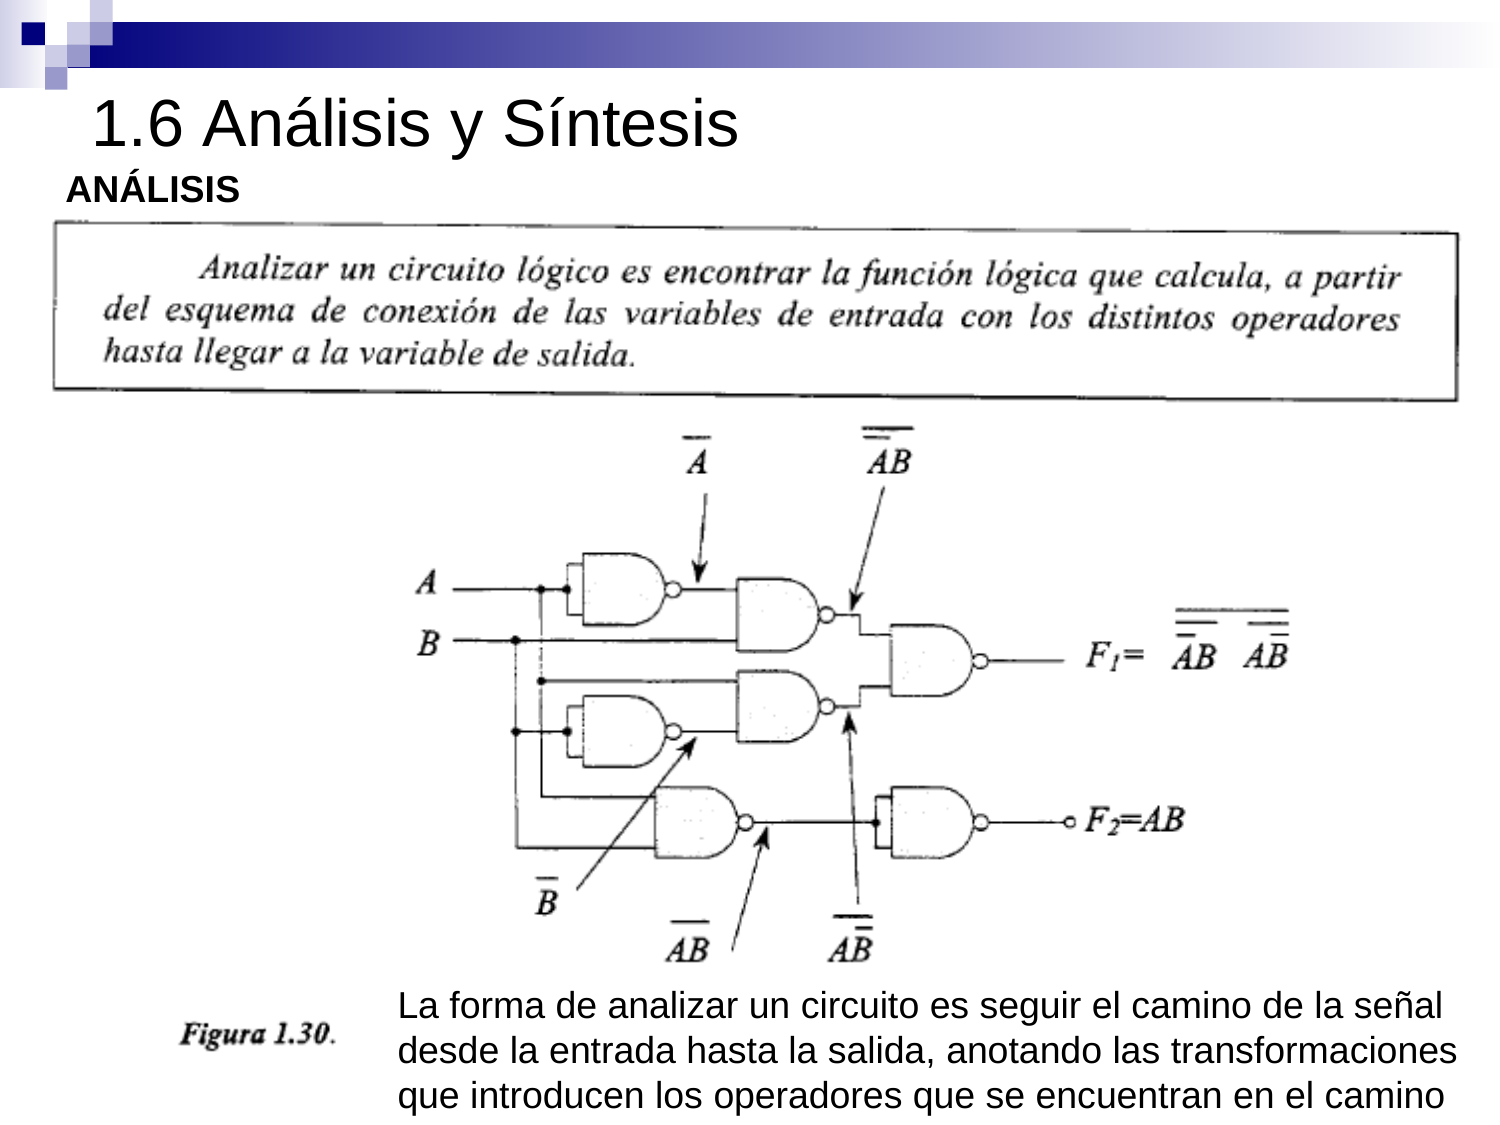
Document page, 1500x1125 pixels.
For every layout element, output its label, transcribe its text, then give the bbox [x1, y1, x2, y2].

text_box ANÁLISIS [50, 157, 644, 219]
picture [45, 210, 1495, 1085]
title 1.6 Análisis y Síntesis [76, 78, 1427, 161]
text_box La forma de analizar un circuito es seguir el camino de la señal desde la entrada hasta la salida, anotando las transformaciones que introducen los operadores que se encuentran en el camino [382, 973, 1500, 1125]
